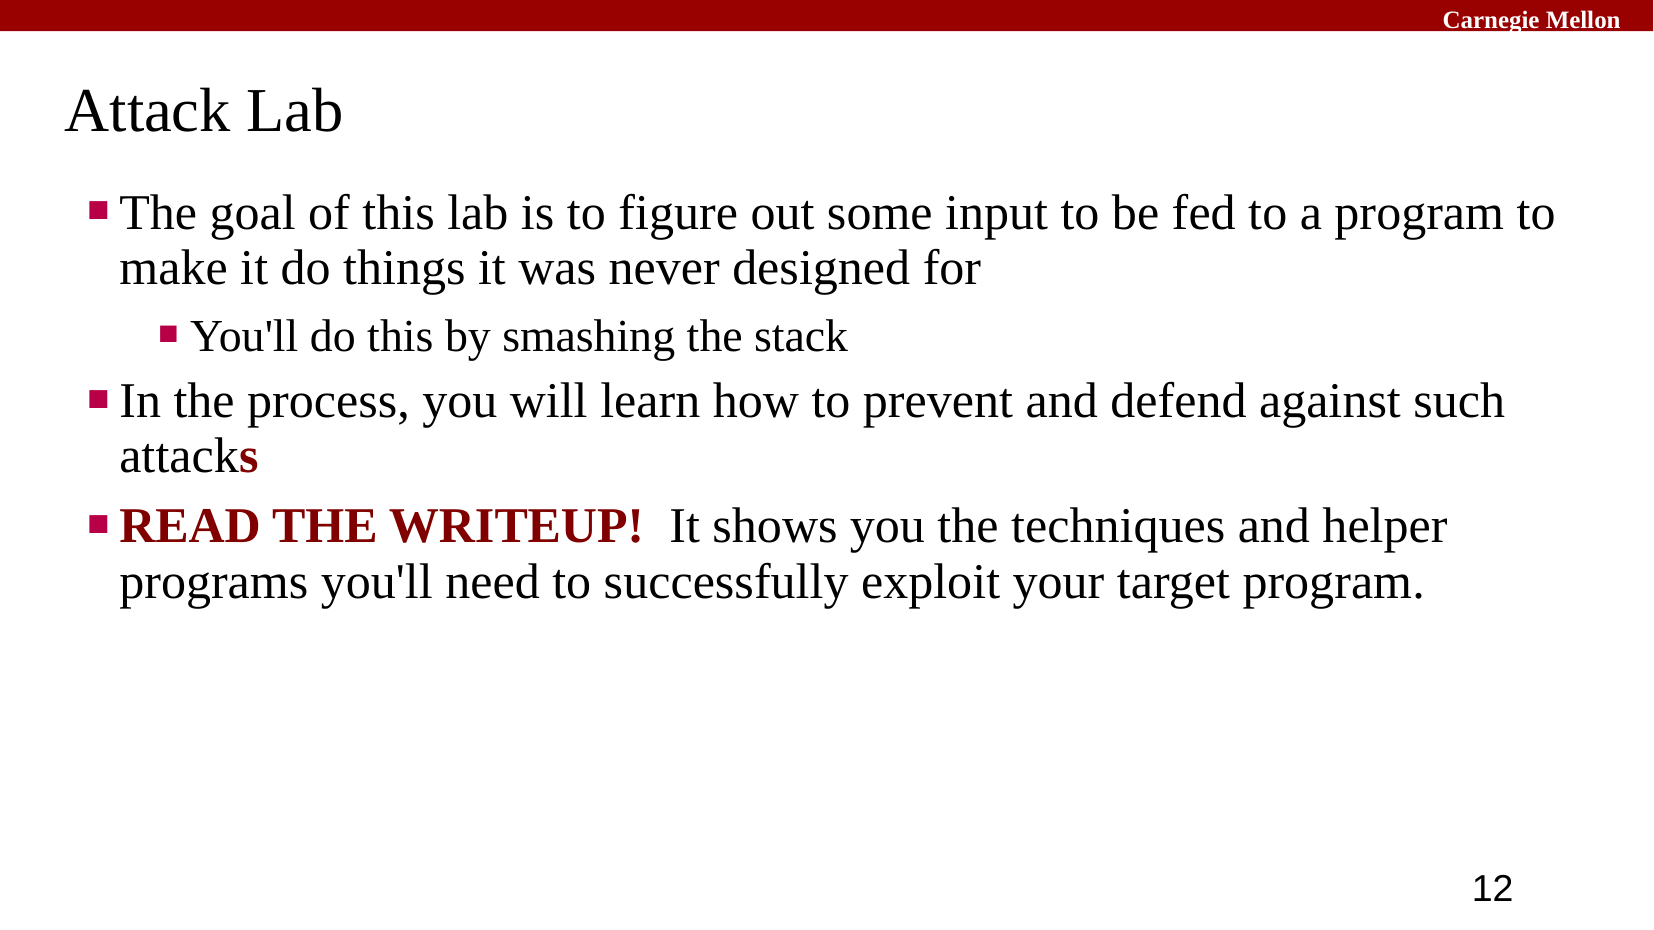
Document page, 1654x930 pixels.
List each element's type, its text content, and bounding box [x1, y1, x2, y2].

list The goal of this lab is to figure out some input to be fed to a program to make it do things it was never designed for You'll do this by smashing the stack In the process, you will learn how to prevent and defend against such attacks READ THE WRITEUP! It shows you the techniques and helper programs you'll need to successfully exploit your target program. [71, 184, 1576, 859]
title Attack Lab [64, 58, 1576, 163]
